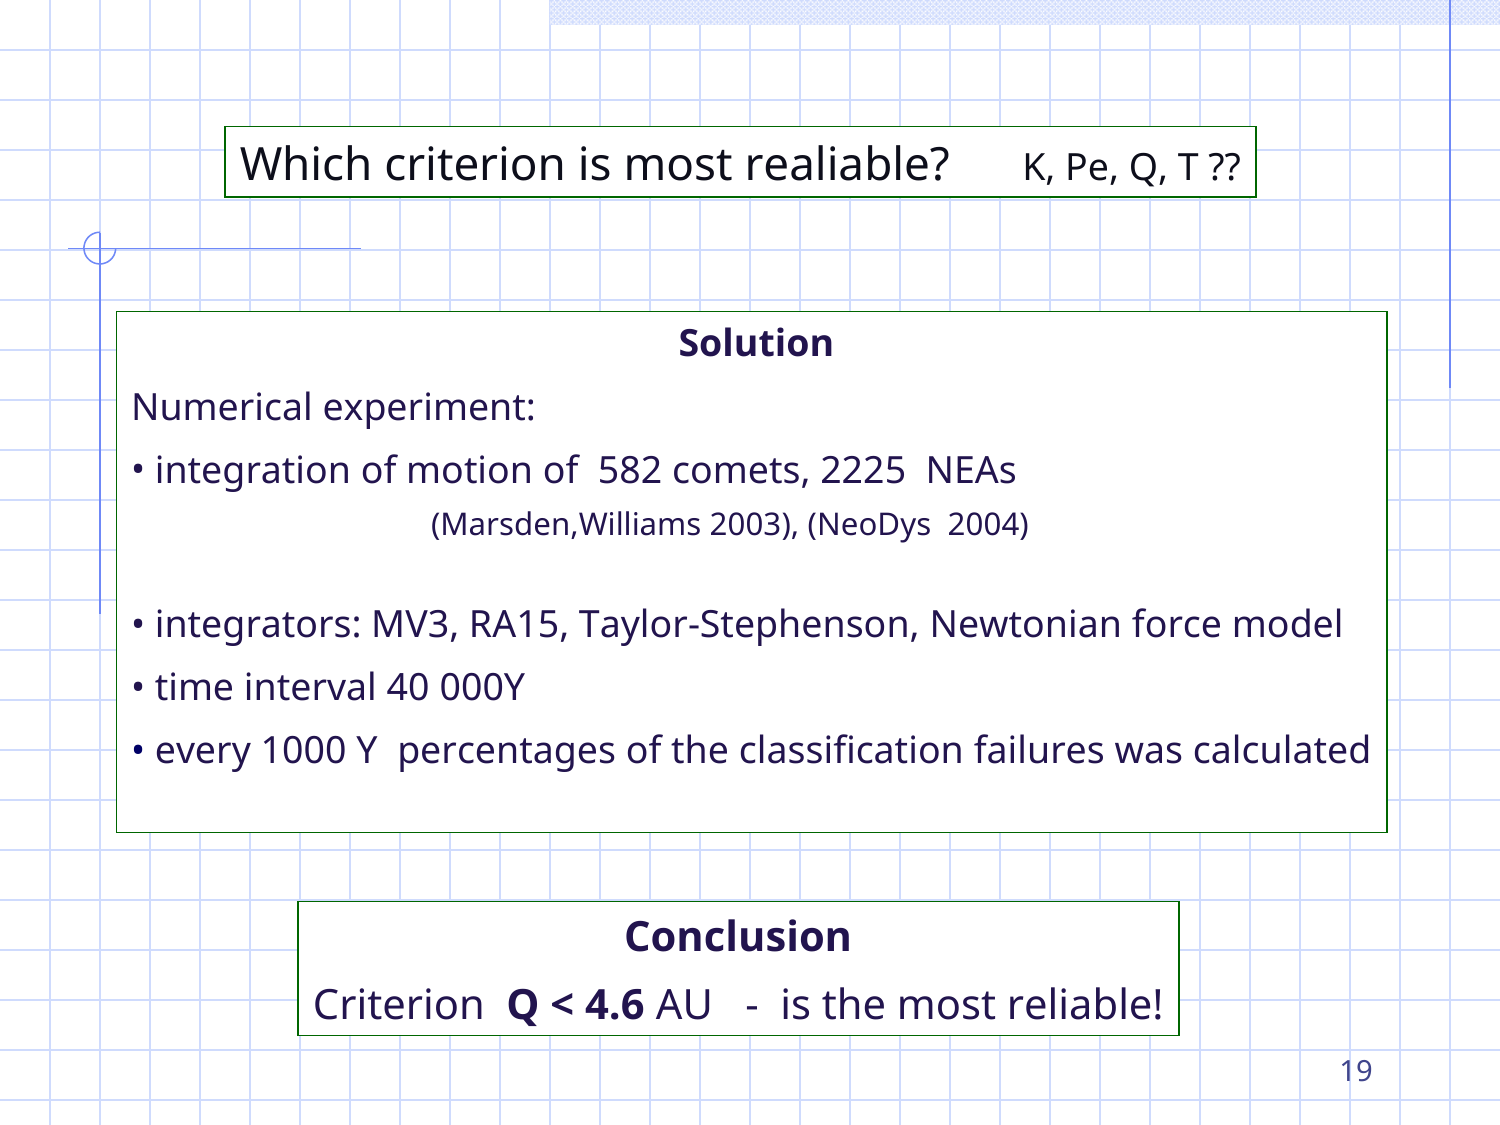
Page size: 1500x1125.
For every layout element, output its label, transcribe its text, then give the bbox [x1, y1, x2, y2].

text_box Solution Numerical experiment: integration of motion of 582 comets, 2225 NEAs (Marsden,Williams 2003), (NeoDys 2004) integrators: MV3, RA15, Taylor-Stephenson, Newtonian force model time interval 40 000Y every 1000 Y percentages of the classification failures was calculated [116, 311, 1388, 833]
text_box Conclusion Criterion Q < 4.6 AU - is the most reliable! [297, 901, 1179, 1036]
picture [1451, 0, 1500, 25]
picture [549, 0, 1449, 25]
text_box Which criterion is most realiable? K, Pe, Q, T ?? [224, 126, 1256, 198]
